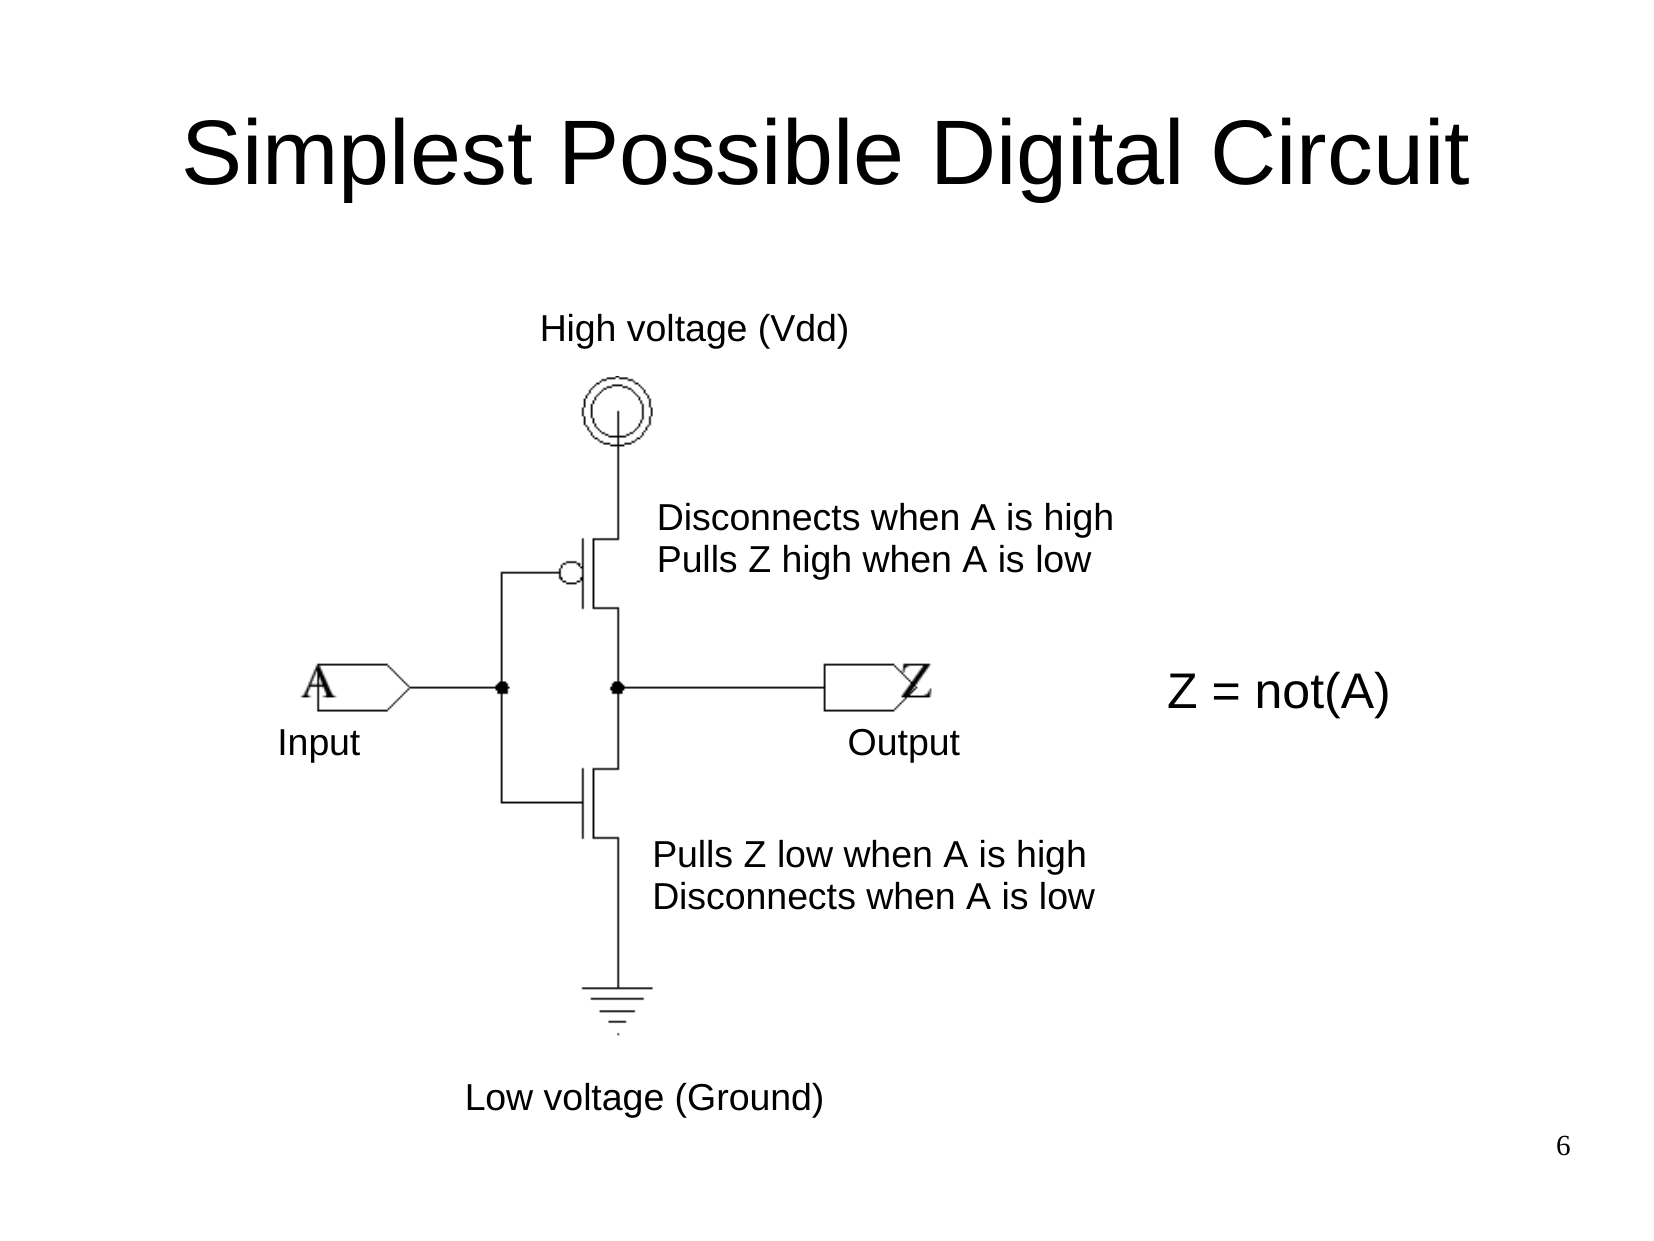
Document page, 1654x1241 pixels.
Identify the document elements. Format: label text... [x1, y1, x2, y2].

text_box Pulls Z low when A is high Disconnects when A is low [637, 826, 1112, 926]
text_box Low voltage (Ground) [450, 1069, 841, 1127]
text_box Output [832, 714, 976, 771]
text_box Disconnects when A is high Pulls Z high when A is low [642, 489, 1131, 588]
text_box High voltage (Vdd) [525, 300, 865, 357]
title Simplest Possible Digital Circuit [82, 56, 1571, 250]
text_box Input [262, 714, 376, 771]
picture [300, 376, 953, 1039]
text_box Z = not(A) [1152, 655, 1401, 727]
